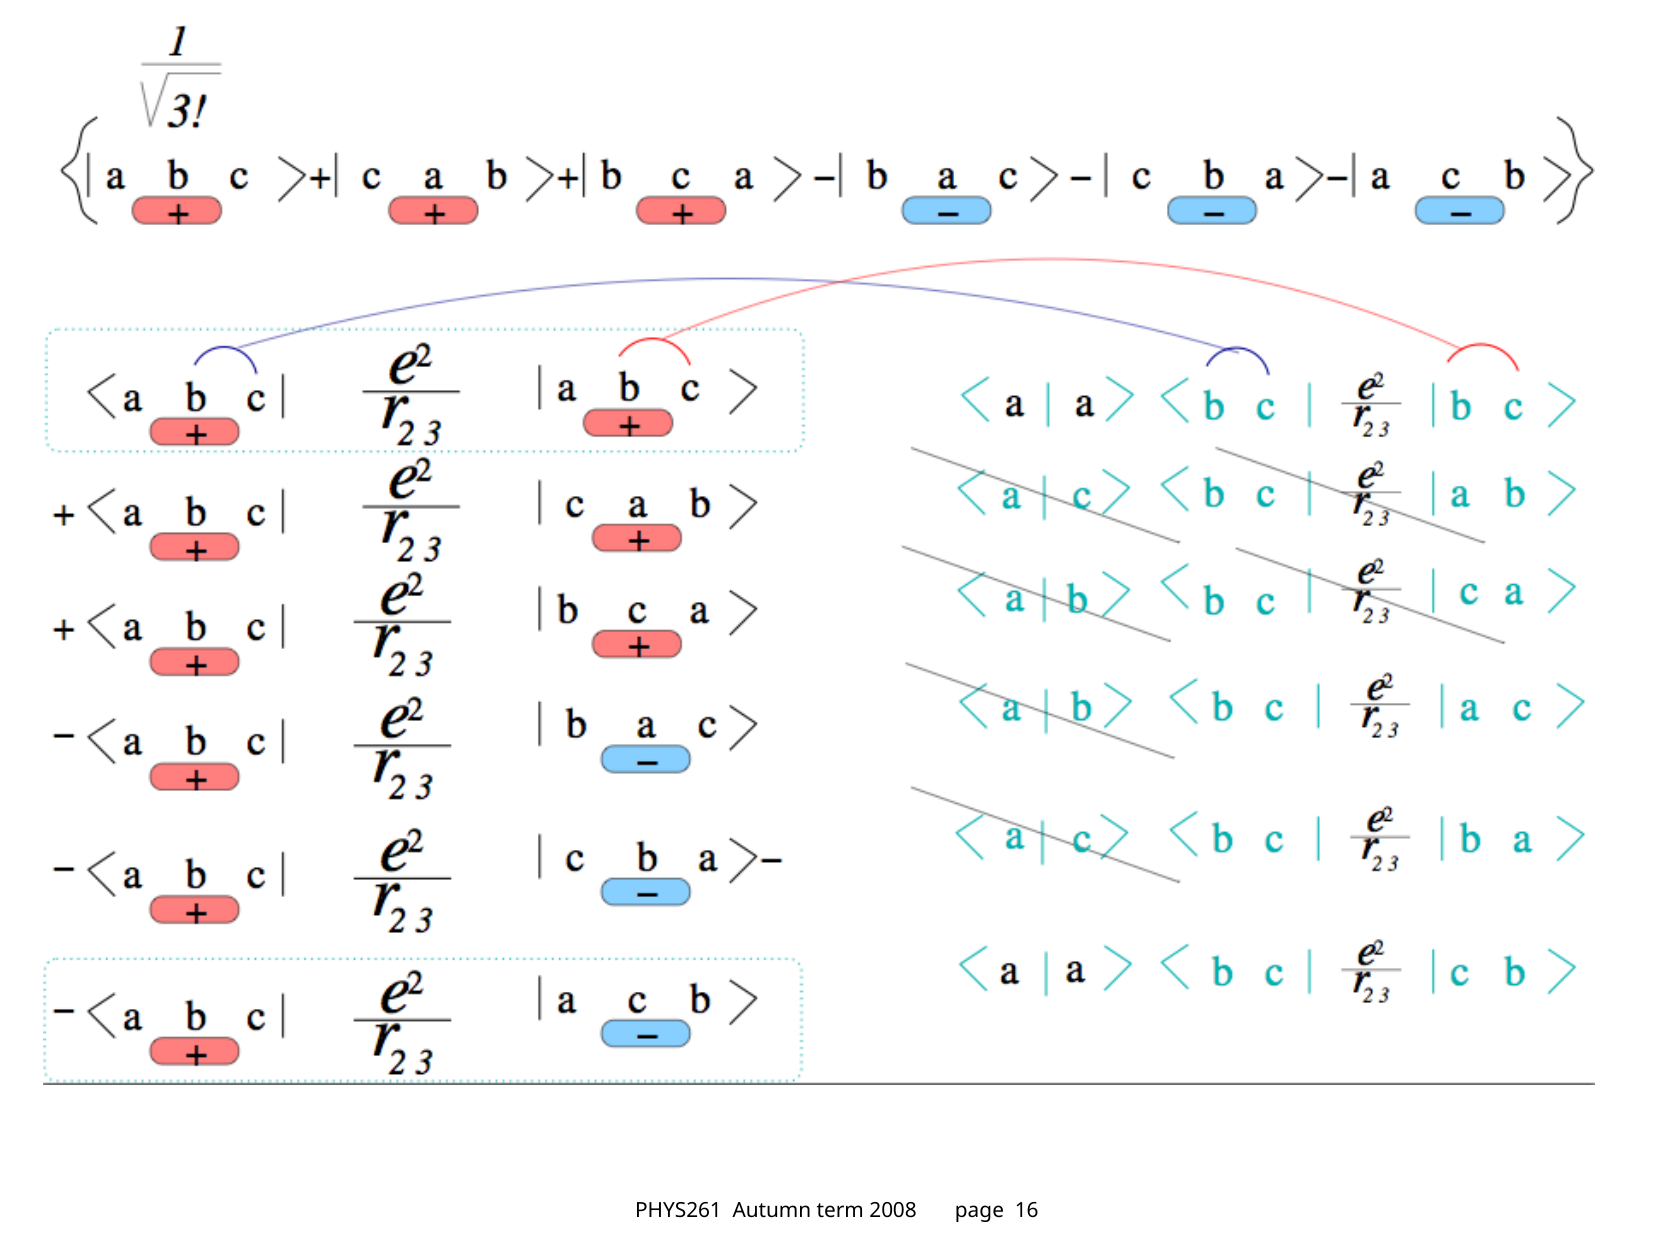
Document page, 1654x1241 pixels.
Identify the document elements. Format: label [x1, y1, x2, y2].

picture [43, 25, 1595, 1085]
